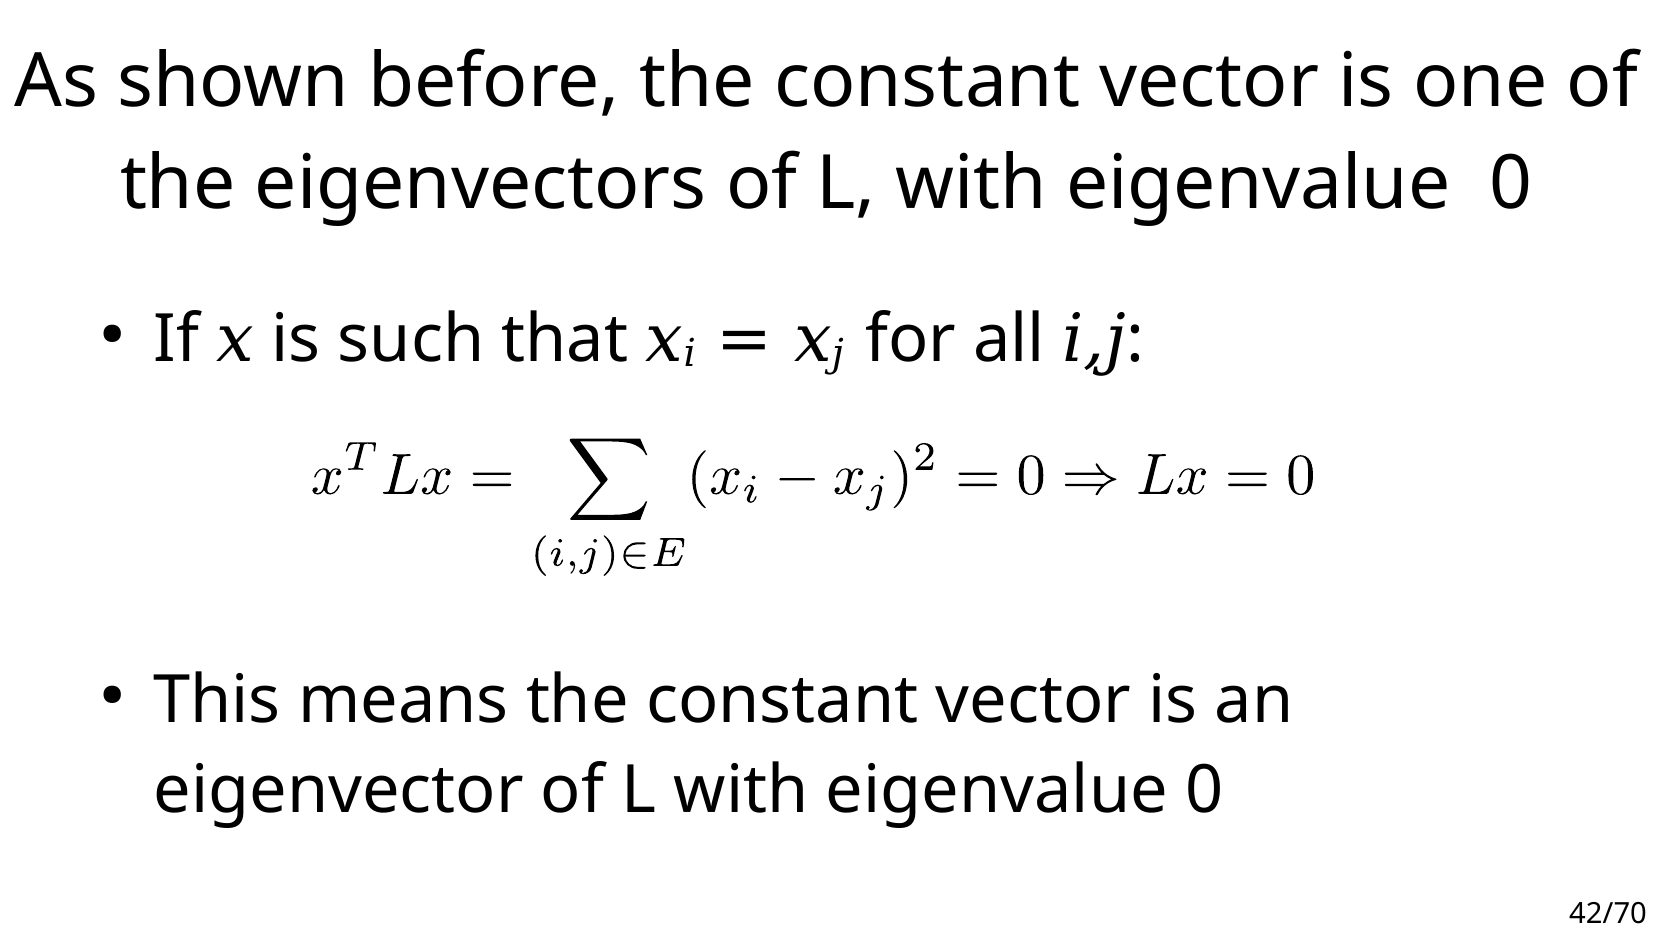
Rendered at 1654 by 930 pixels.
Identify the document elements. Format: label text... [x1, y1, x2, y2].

list If x is such that xi = xj for all i,j: This means the constant vector is an eigenvector of L with eigenvalue 0 [82, 290, 1571, 886]
text_box [312, 438, 1313, 576]
title As shown before, the constant vector is one of the eigenvectors of L, with eigenvalue 0 [0, 0, 1653, 258]
